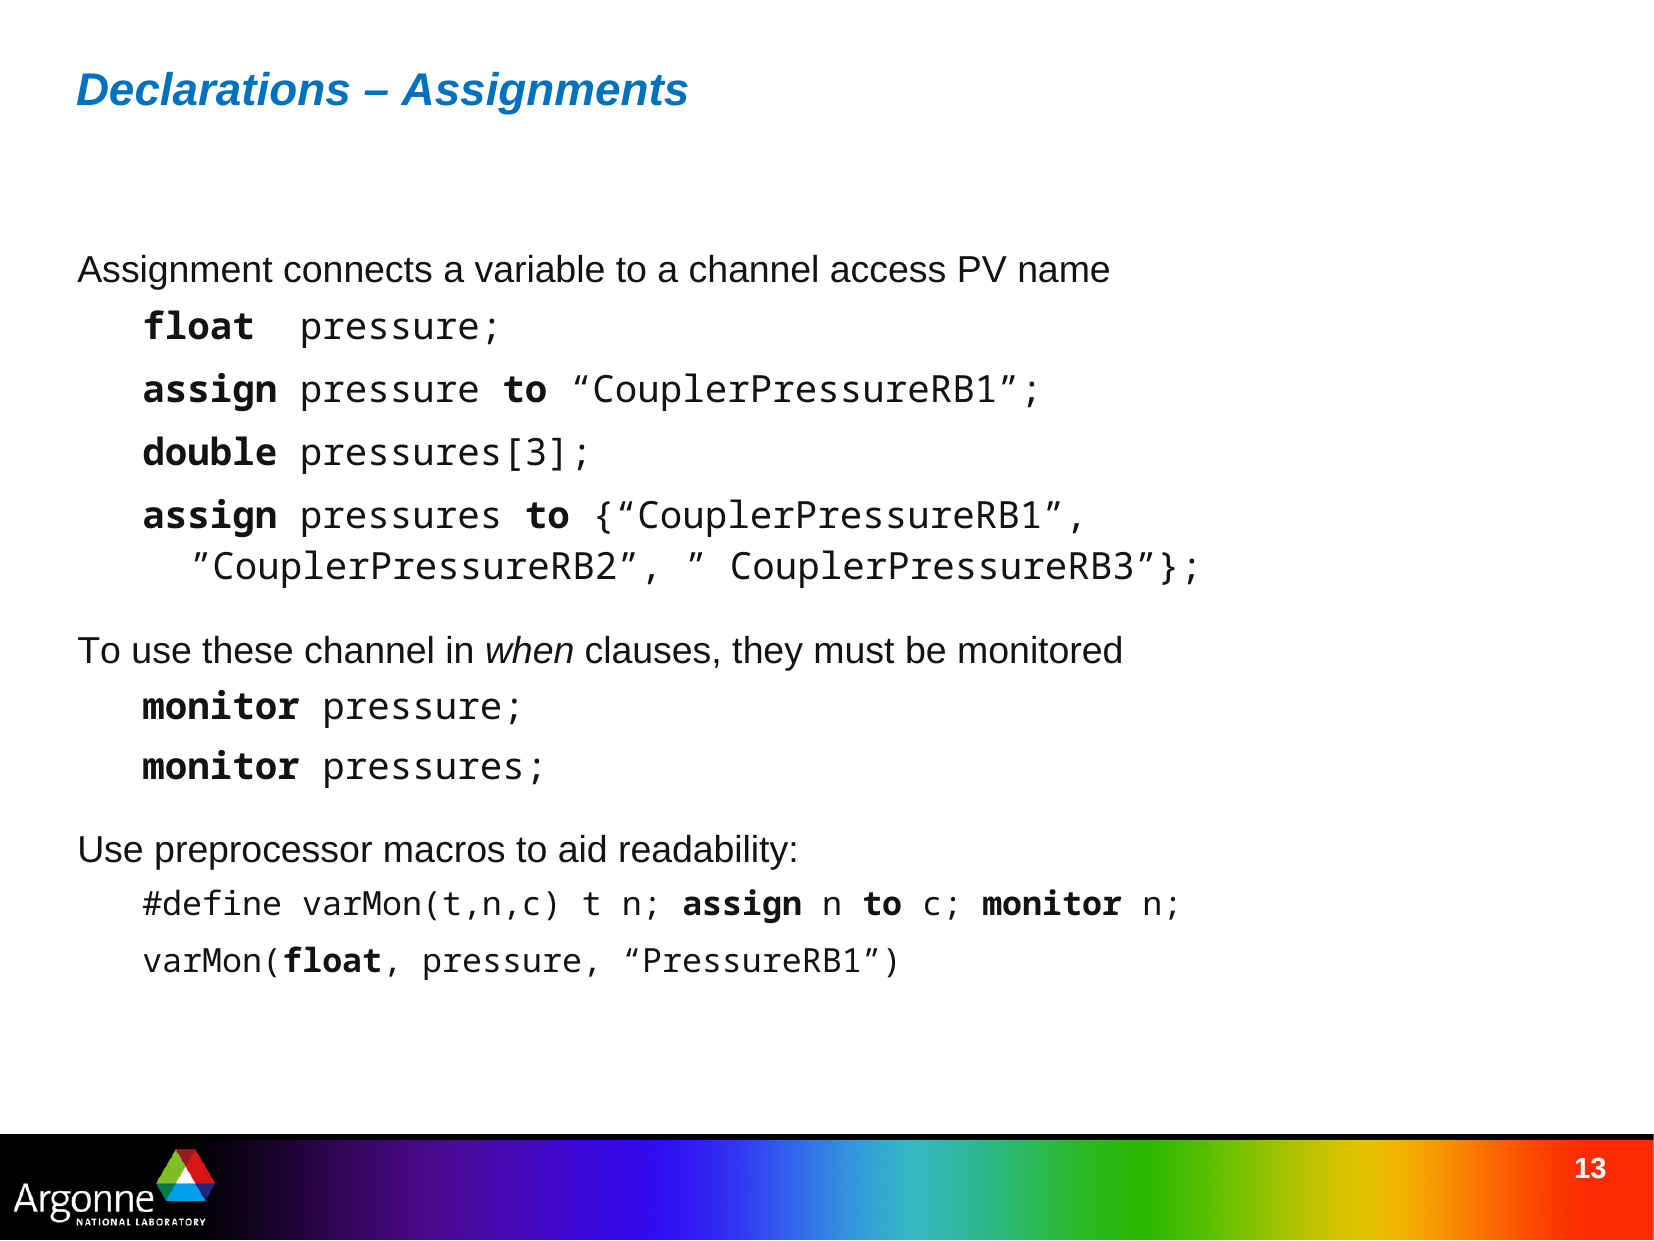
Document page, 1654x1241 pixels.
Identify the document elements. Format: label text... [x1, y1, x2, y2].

list Assignment connects a variable to a channel access PV name float pressure; assign pressure to “CouplerPressureRB1”; double pressures[3]; assign pressures to {“CouplerPressureRB1”, ”CouplerPressureRB2”, ” CouplerPressureRB3”}; To use these channel in when clauses, they must be monitored monitor pressure; monitor pressures; Use preprocessor macros to aid readability: #define varMon(t,n,c) t n; assign n to c; monitor n; varMon(float, pressure, “PressureRB1”) [62, 253, 1498, 1085]
picture [0, 1134, 1654, 1240]
title Declarations – Assignments [61, 45, 1500, 123]
